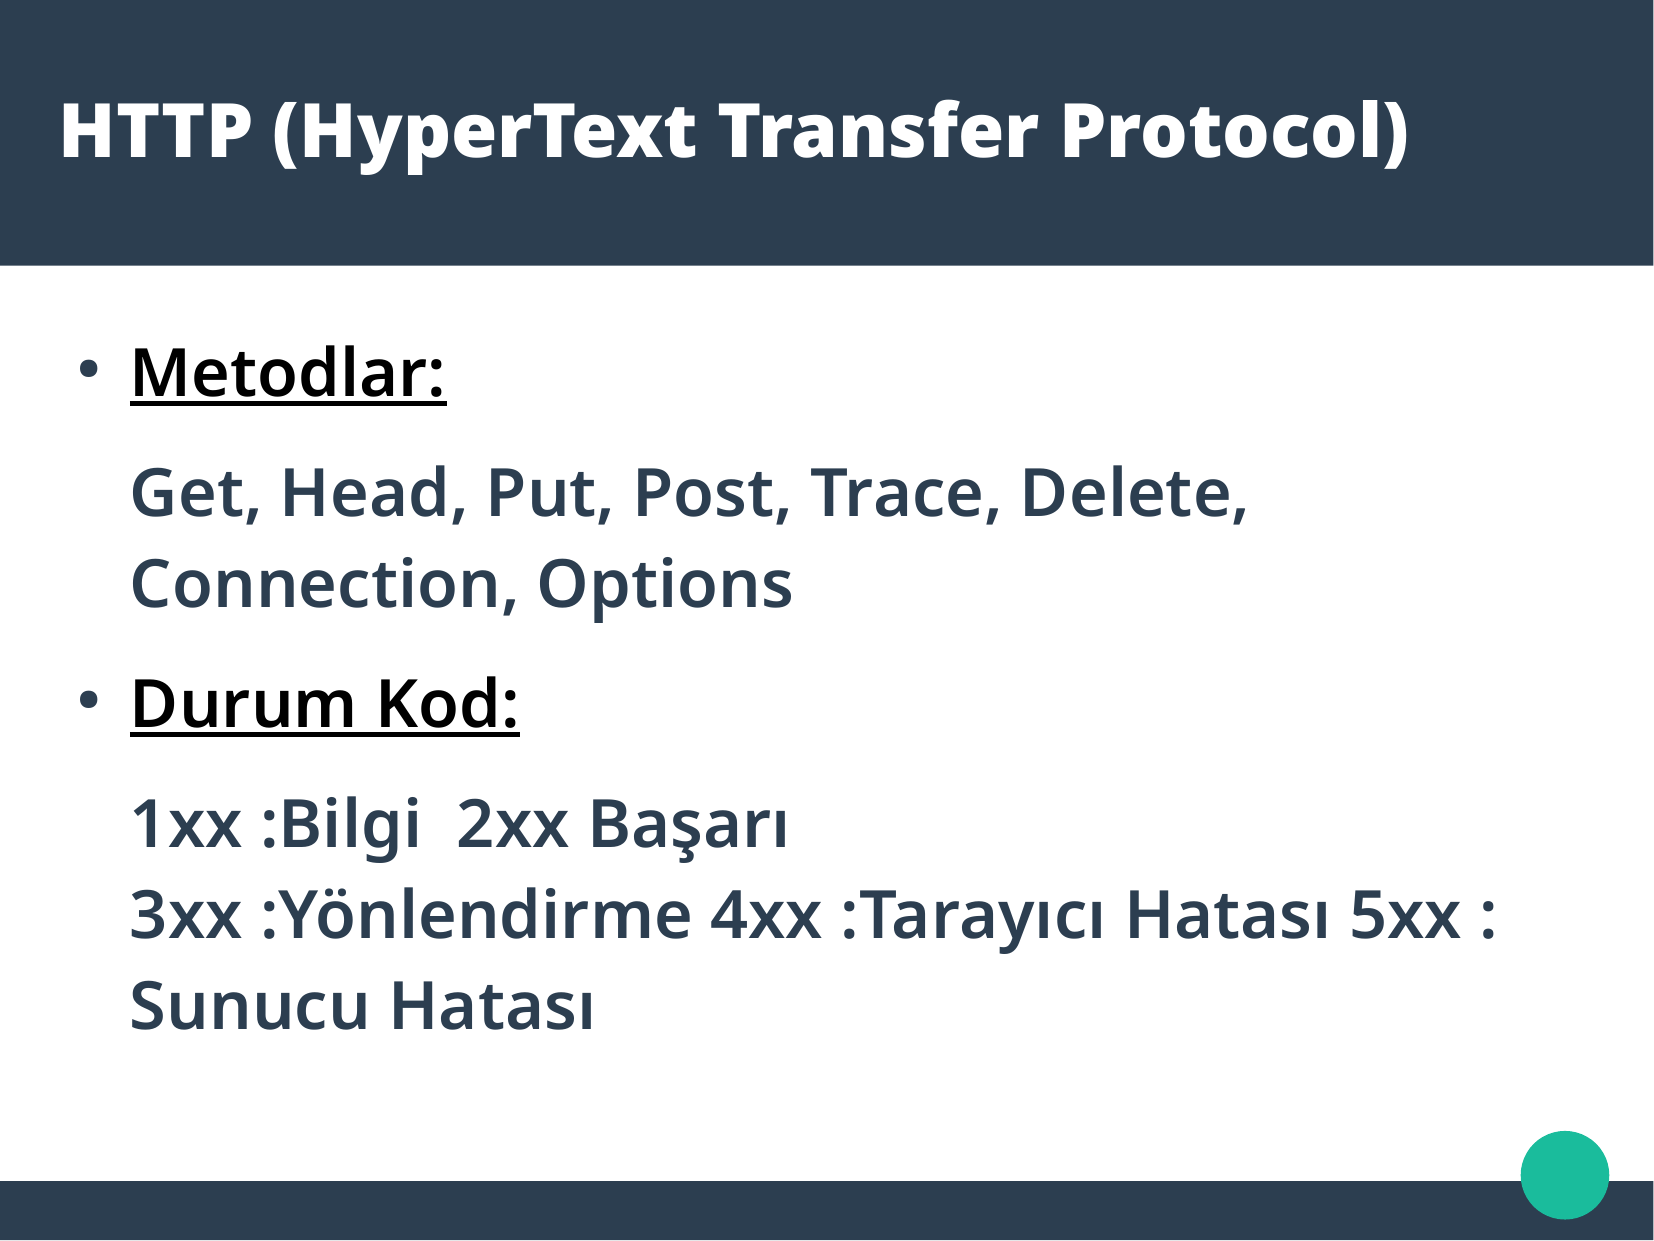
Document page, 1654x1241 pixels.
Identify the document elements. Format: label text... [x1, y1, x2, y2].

list Metodlar: Get, Head, Put, Post, Trace, Delete, Connection, Options Durum Kod: 1xx :Bilgi 2xx Başarı 3xx :Yönlendirme 4xx :Tarayıcı Hatası 5xx : Sunucu Hatası [59, 324, 1595, 1152]
title HTTP (HyperText Transfer Protocol) [59, 49, 1595, 207]
